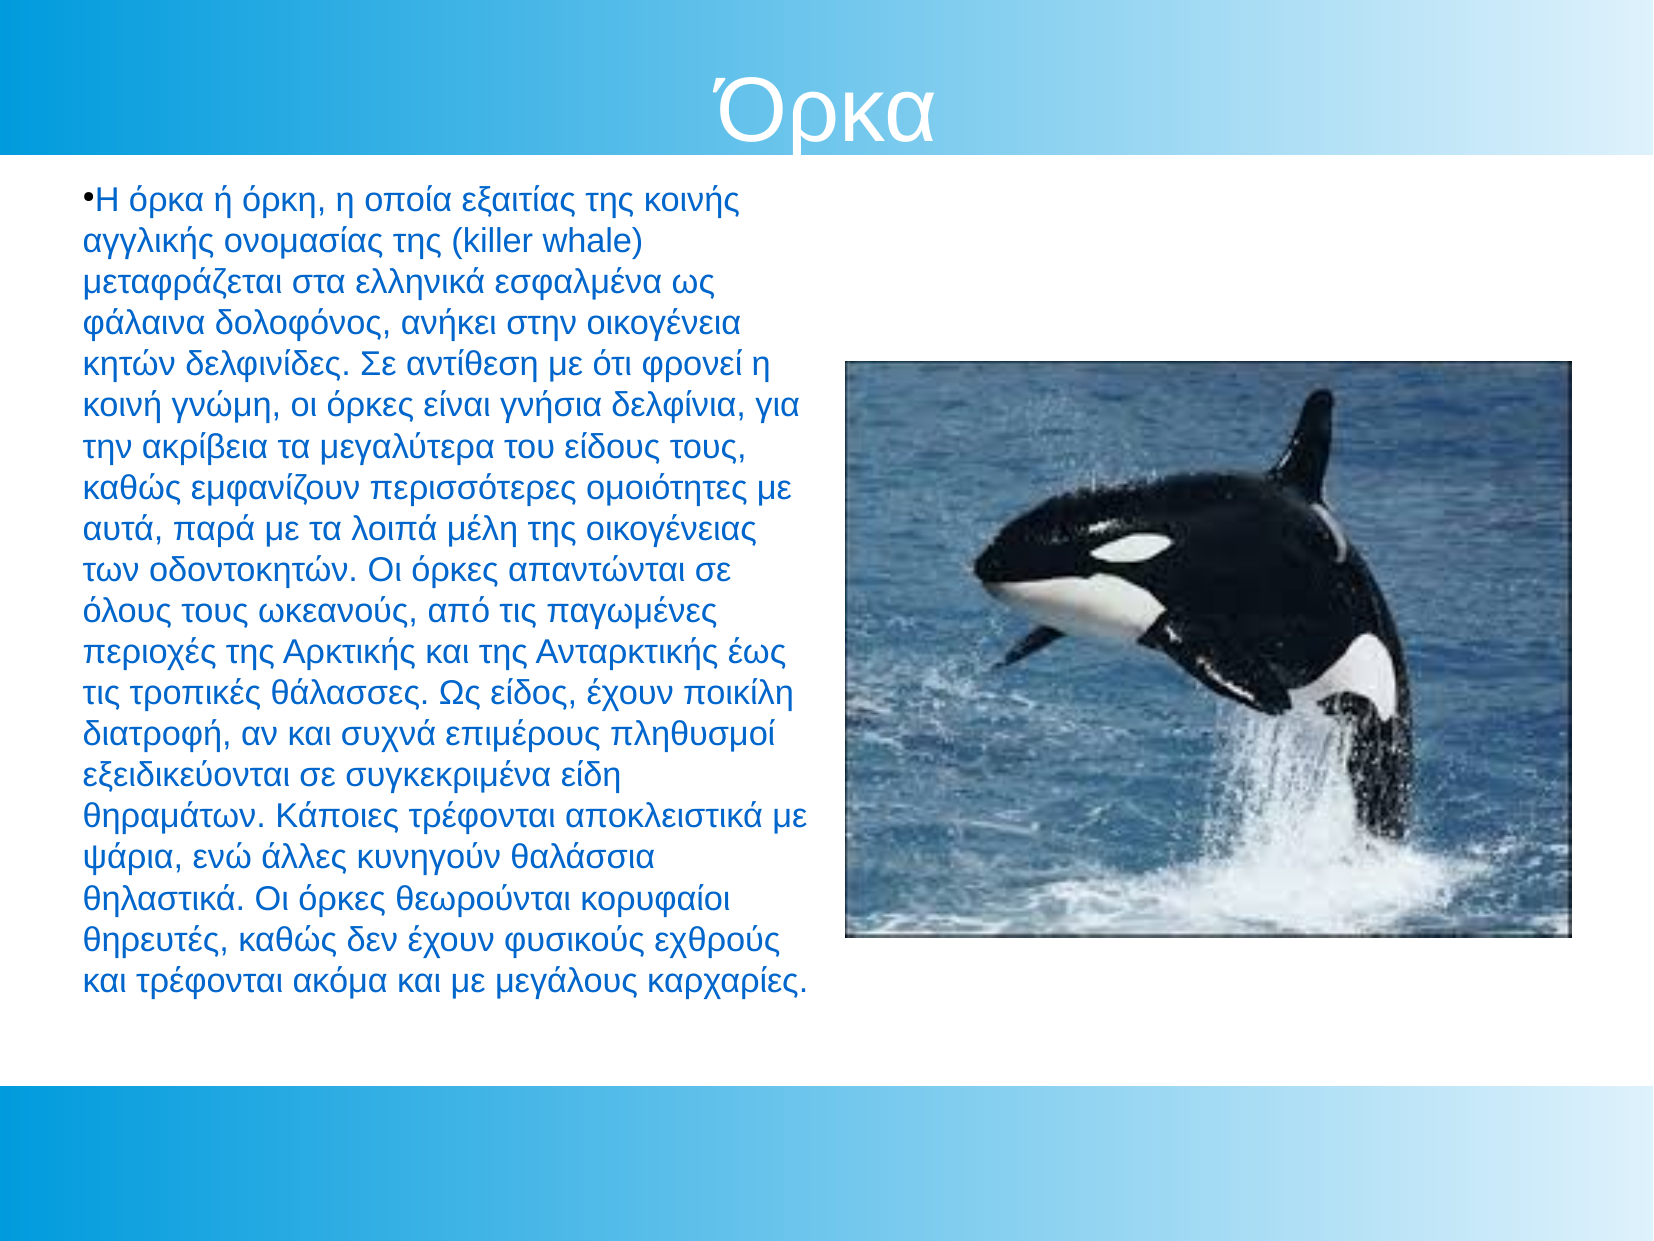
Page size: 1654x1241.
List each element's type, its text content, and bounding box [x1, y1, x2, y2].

picture [845, 361, 1572, 938]
list Η όρκα ή όρκη, η οποία εξαιτίας της κοινής αγγλικής ονομασίας της (killer whale) μεταφράζεται στα ελληνικά εσφαλμένα ως φάλαινα δολοφόνος, ανήκει στην οικογένεια κητών δελφινίδες. Σε αντίθεση με ότι φρονεί η κοινή γνώμη, οι όρκες είναι γνήσια δελφίνια, για την ακρίβεια τα μεγαλύτερα του είδους τους, καθώς εμφανίζουν περισσότερες ομοιότητες με αυτά, παρά με τα λοιπά μέλη της οικογένειας των οδοντοκητών. Οι όρκες απαντώνται σε όλους τους ωκεανούς, από τις παγωμένες περιοχές της Αρκτικής και της Ανταρκτικής έως τις τροπικές θάλασσες. Ως είδος, έχουν ποικίλη διατροφή, αν και συχνά επιμέρους πληθυσμοί εξειδικεύονται σε συγκεκριμένα είδη θηραμάτων. Κάποιες τρέφονται αποκλειστικά με ψάρια, ενώ άλλες κυνηγούν θαλάσσια θηλαστικά. Οι όρκες θεωρούνται κορυφαίοι θηρευτές, καθώς δεν έχουν φυσικούς εχθρούς και τρέφονται ακόμα και με μεγάλους καρχαρίες. [82, 177, 809, 1063]
title Όρκα [82, 49, 1571, 155]
